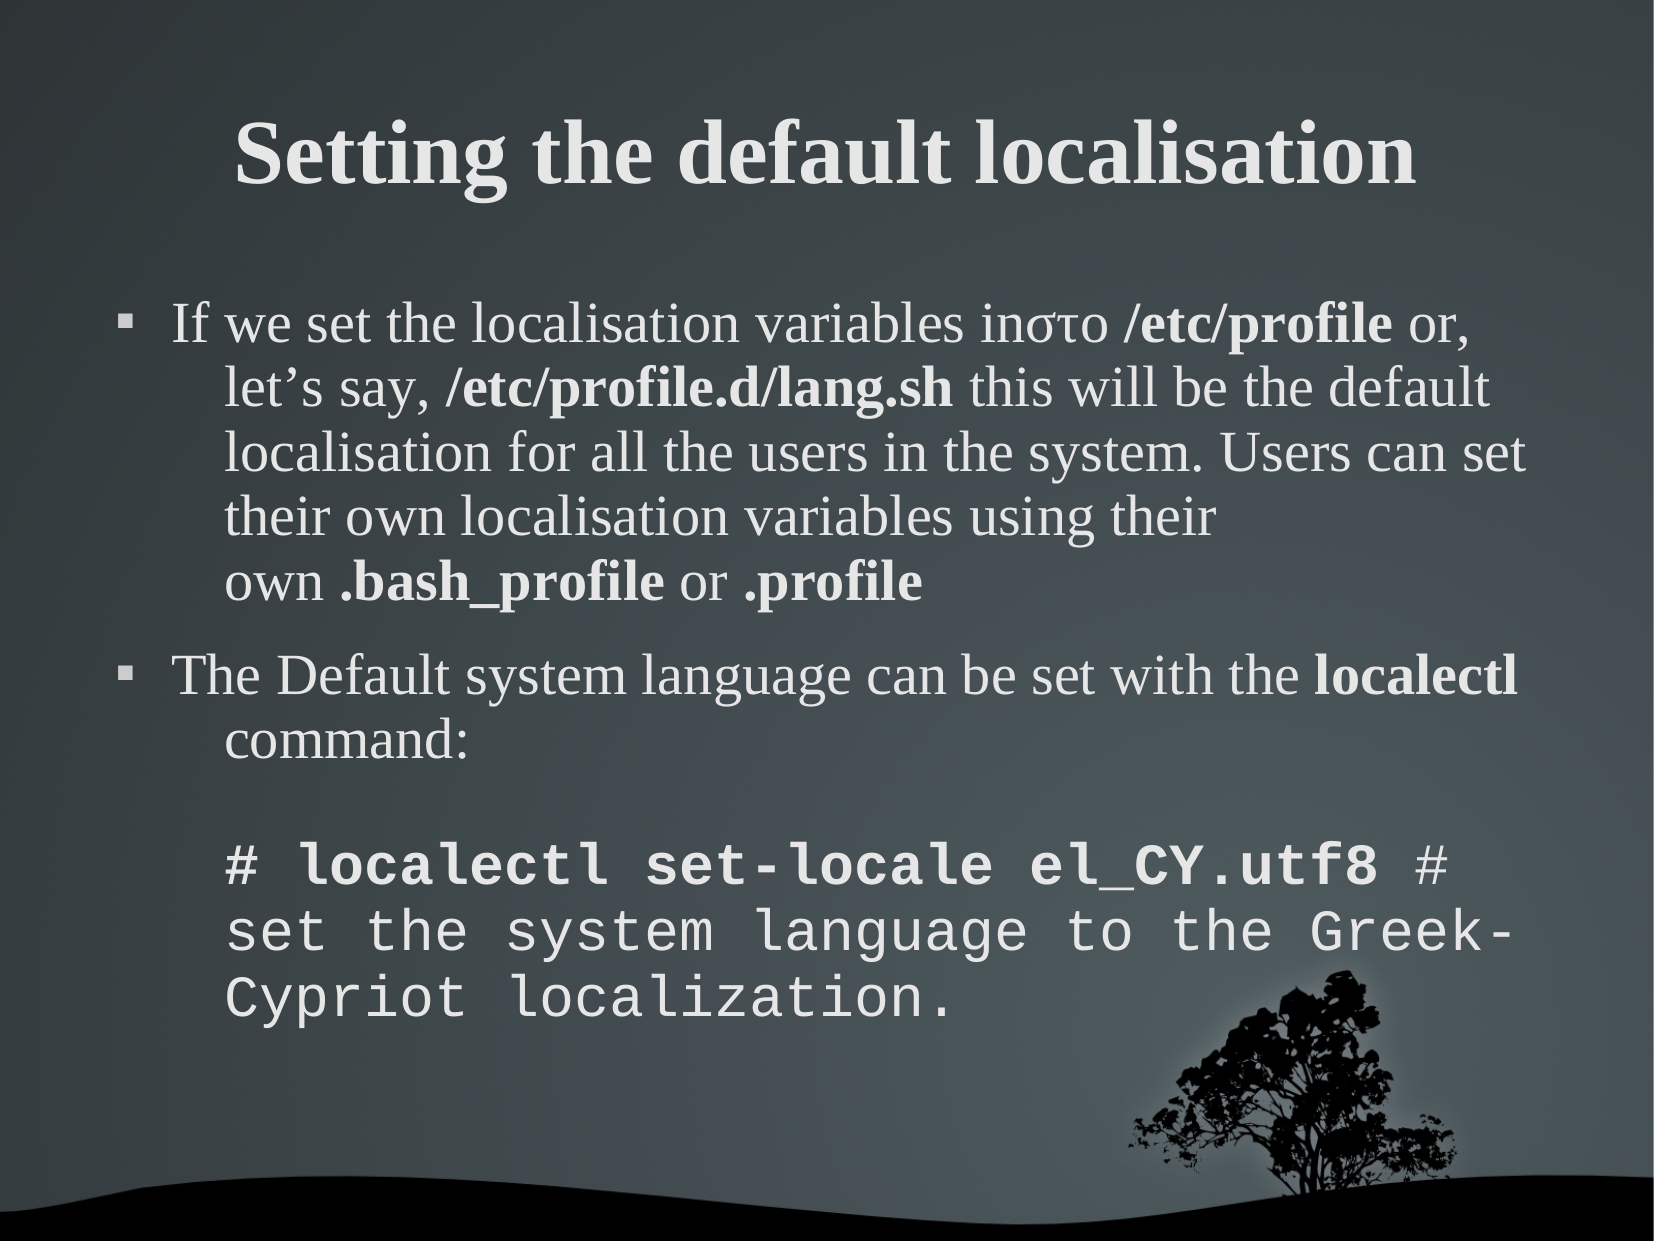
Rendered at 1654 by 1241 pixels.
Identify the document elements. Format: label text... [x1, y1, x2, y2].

picture [0, 0, 1654, 1241]
title Setting the default localisation [82, 33, 1571, 273]
list If we set the localisation variables inστο /etc/profile or, let’s say, /etc/profile.d/lang.sh this will be the default localisation for all the users in the system. Users can set their own localisation variables using their own .bash_profile or .profile The Default system language can be set with the localectl command: # localectl set-locale el_CY.utf8 # set the system language to the Greek-Cypriot localization. [82, 290, 1571, 1137]
